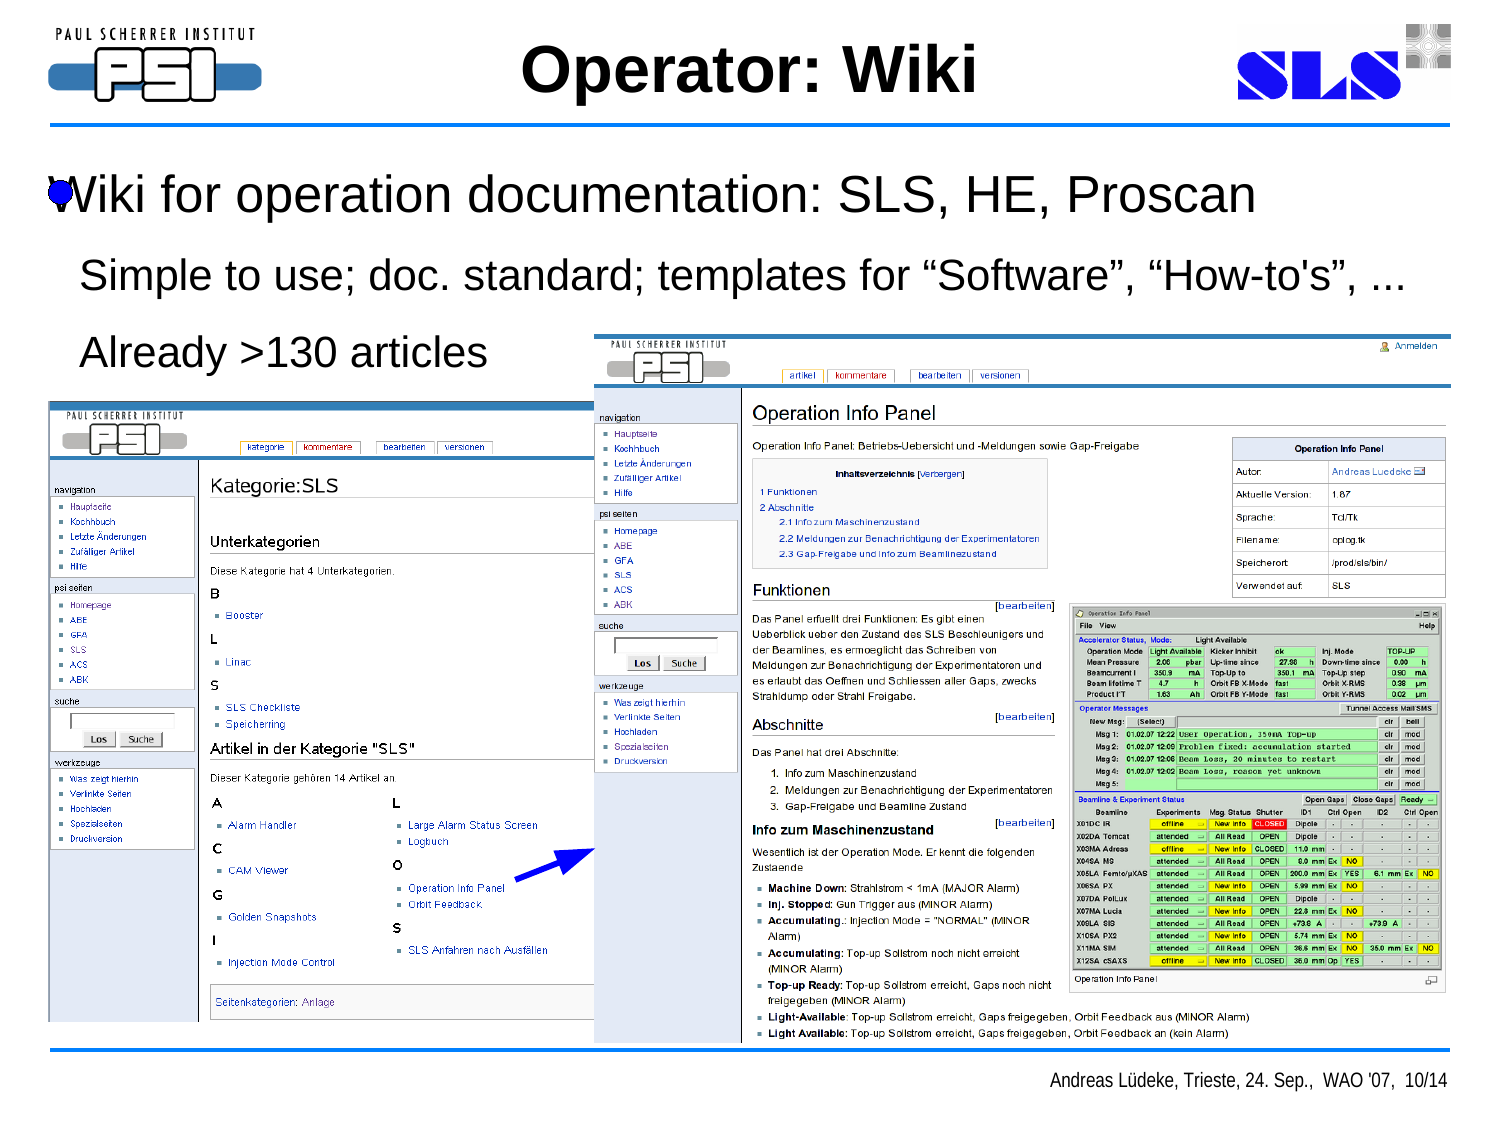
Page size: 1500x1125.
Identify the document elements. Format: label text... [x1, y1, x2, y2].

text_box [48, 180, 73, 205]
title Operator: Wiki [50, 25, 1451, 113]
picture [37, 12, 276, 113]
picture [48, 399, 1451, 1043]
list Wiki for operation documentation: SLS, HE, Proscan Simple to use; doc. standard; templates for “Software”, “How-to's”, ... Already >130 articles [47, 165, 1471, 399]
